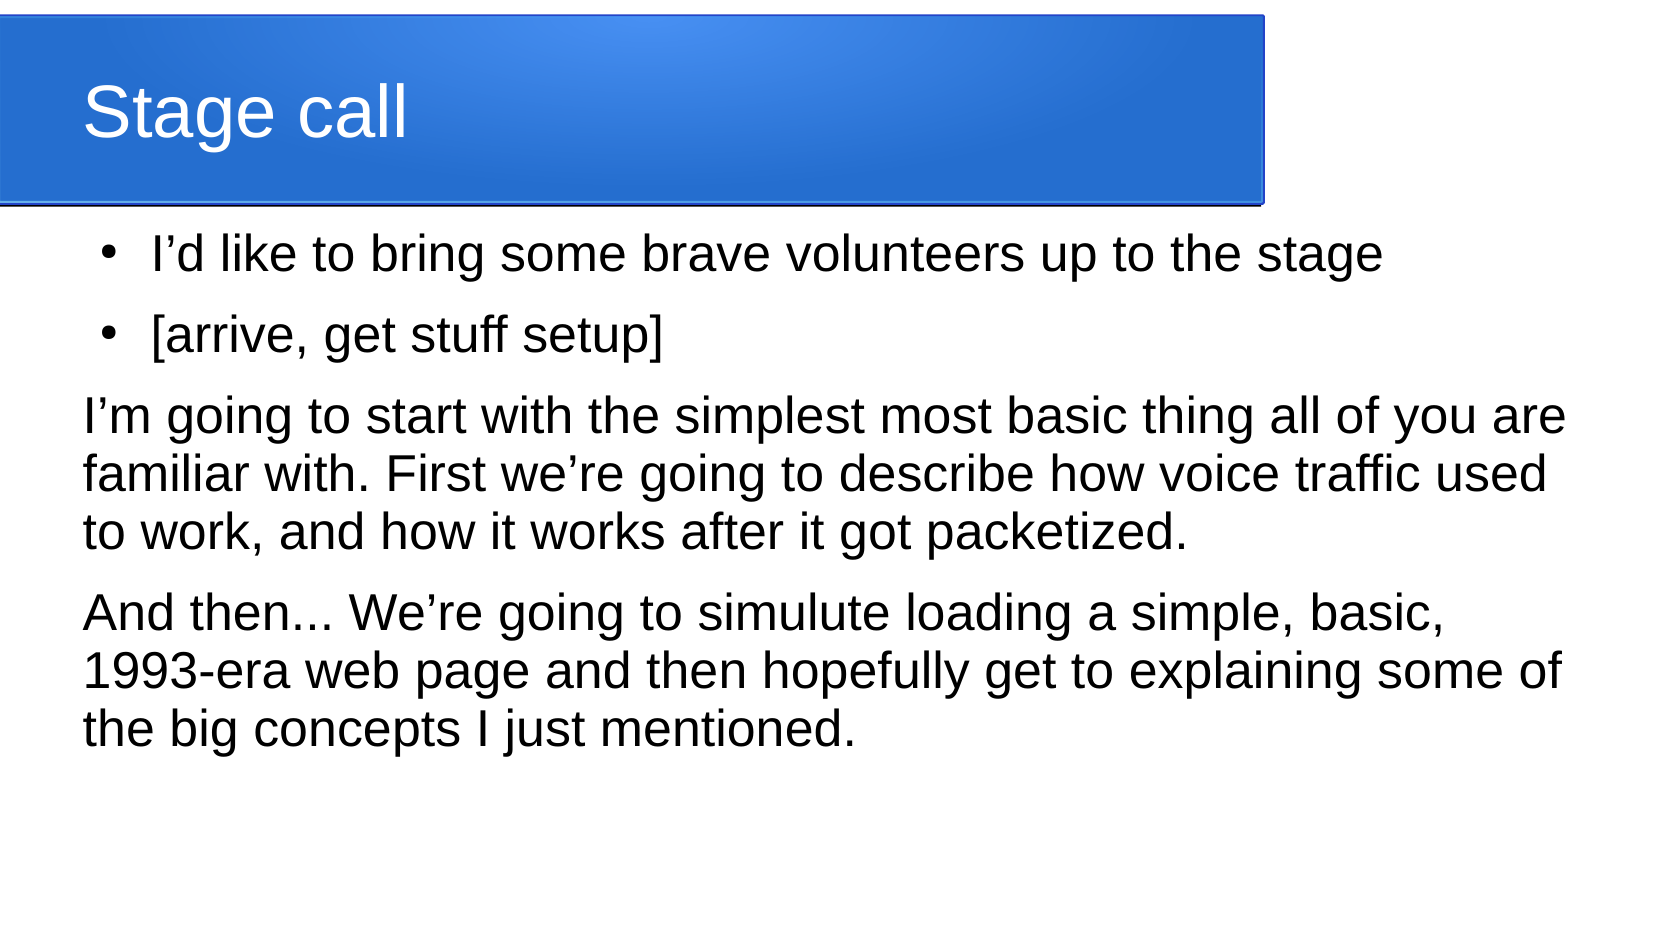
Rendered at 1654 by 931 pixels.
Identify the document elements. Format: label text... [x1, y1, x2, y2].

title Stage call [82, 35, 1235, 189]
list I’d like to bring some brave volunteers up to the stage [arrive, get stuff setup] I’m going to start with the simplest most basic thing all of you are familiar with. First we’re going to describe how voice traffic used to work, and how it works after it got packetized. And then... We’re going to simulute loading a simple, basic, 1993-era web page and then hopefully get to explaining some of the big concepts I just mentioned. [82, 224, 1571, 764]
